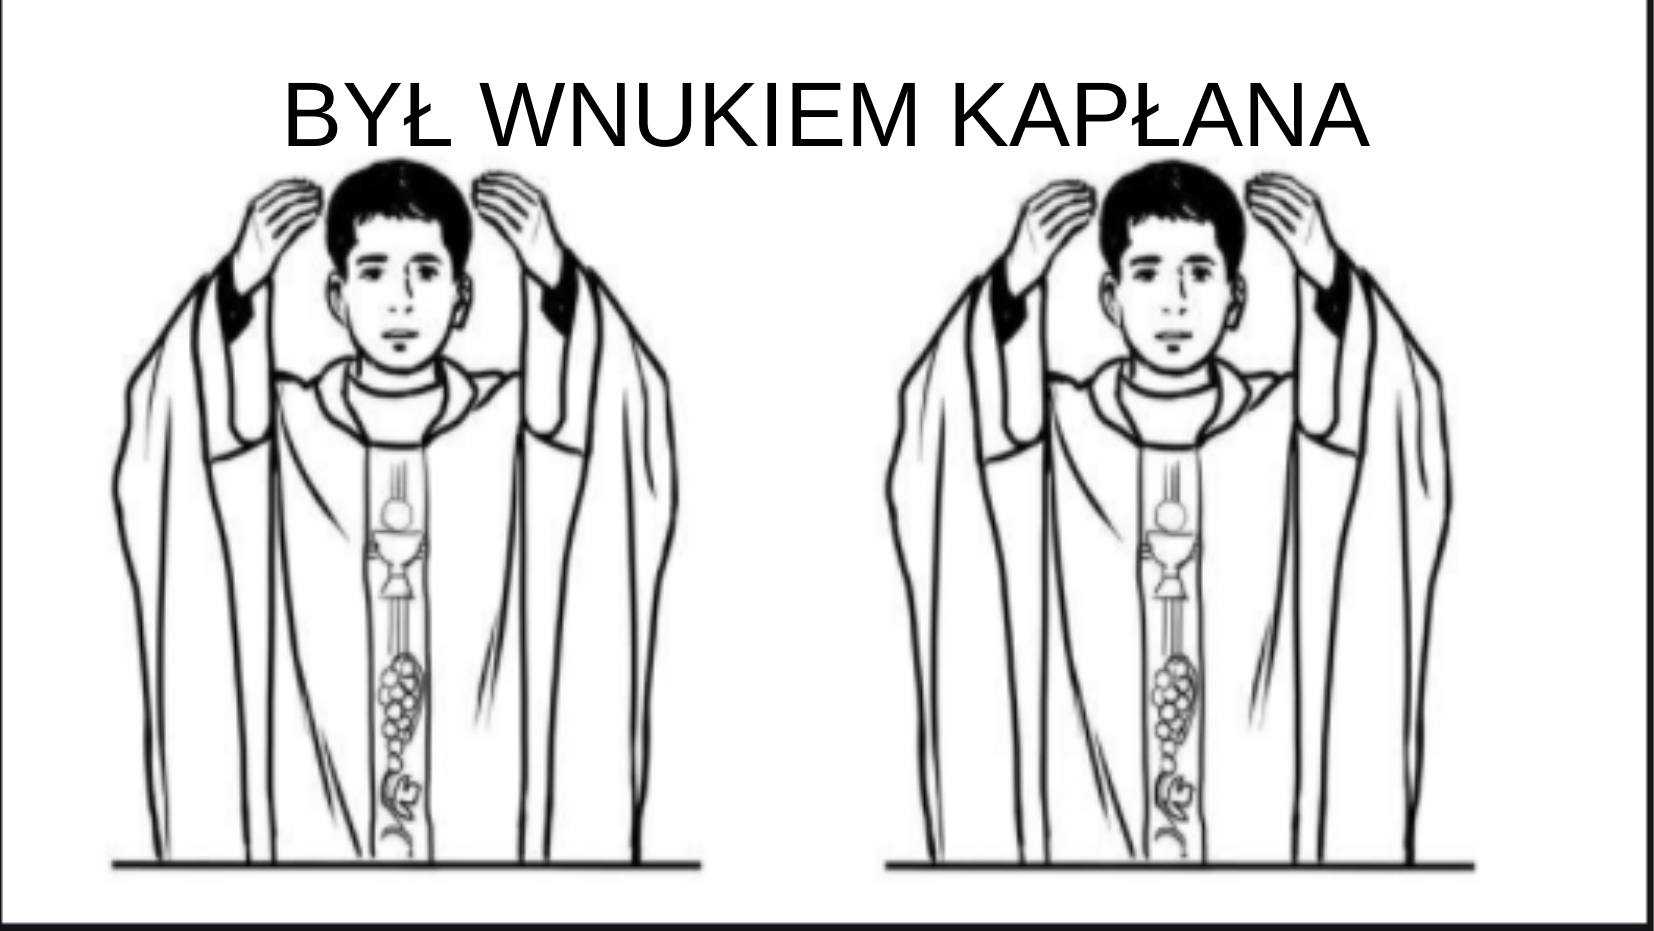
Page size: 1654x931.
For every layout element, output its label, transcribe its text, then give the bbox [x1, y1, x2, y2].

picture [0, 0, 1654, 931]
title BYŁ WNUKIEM KAPŁANA [82, 37, 1571, 193]
